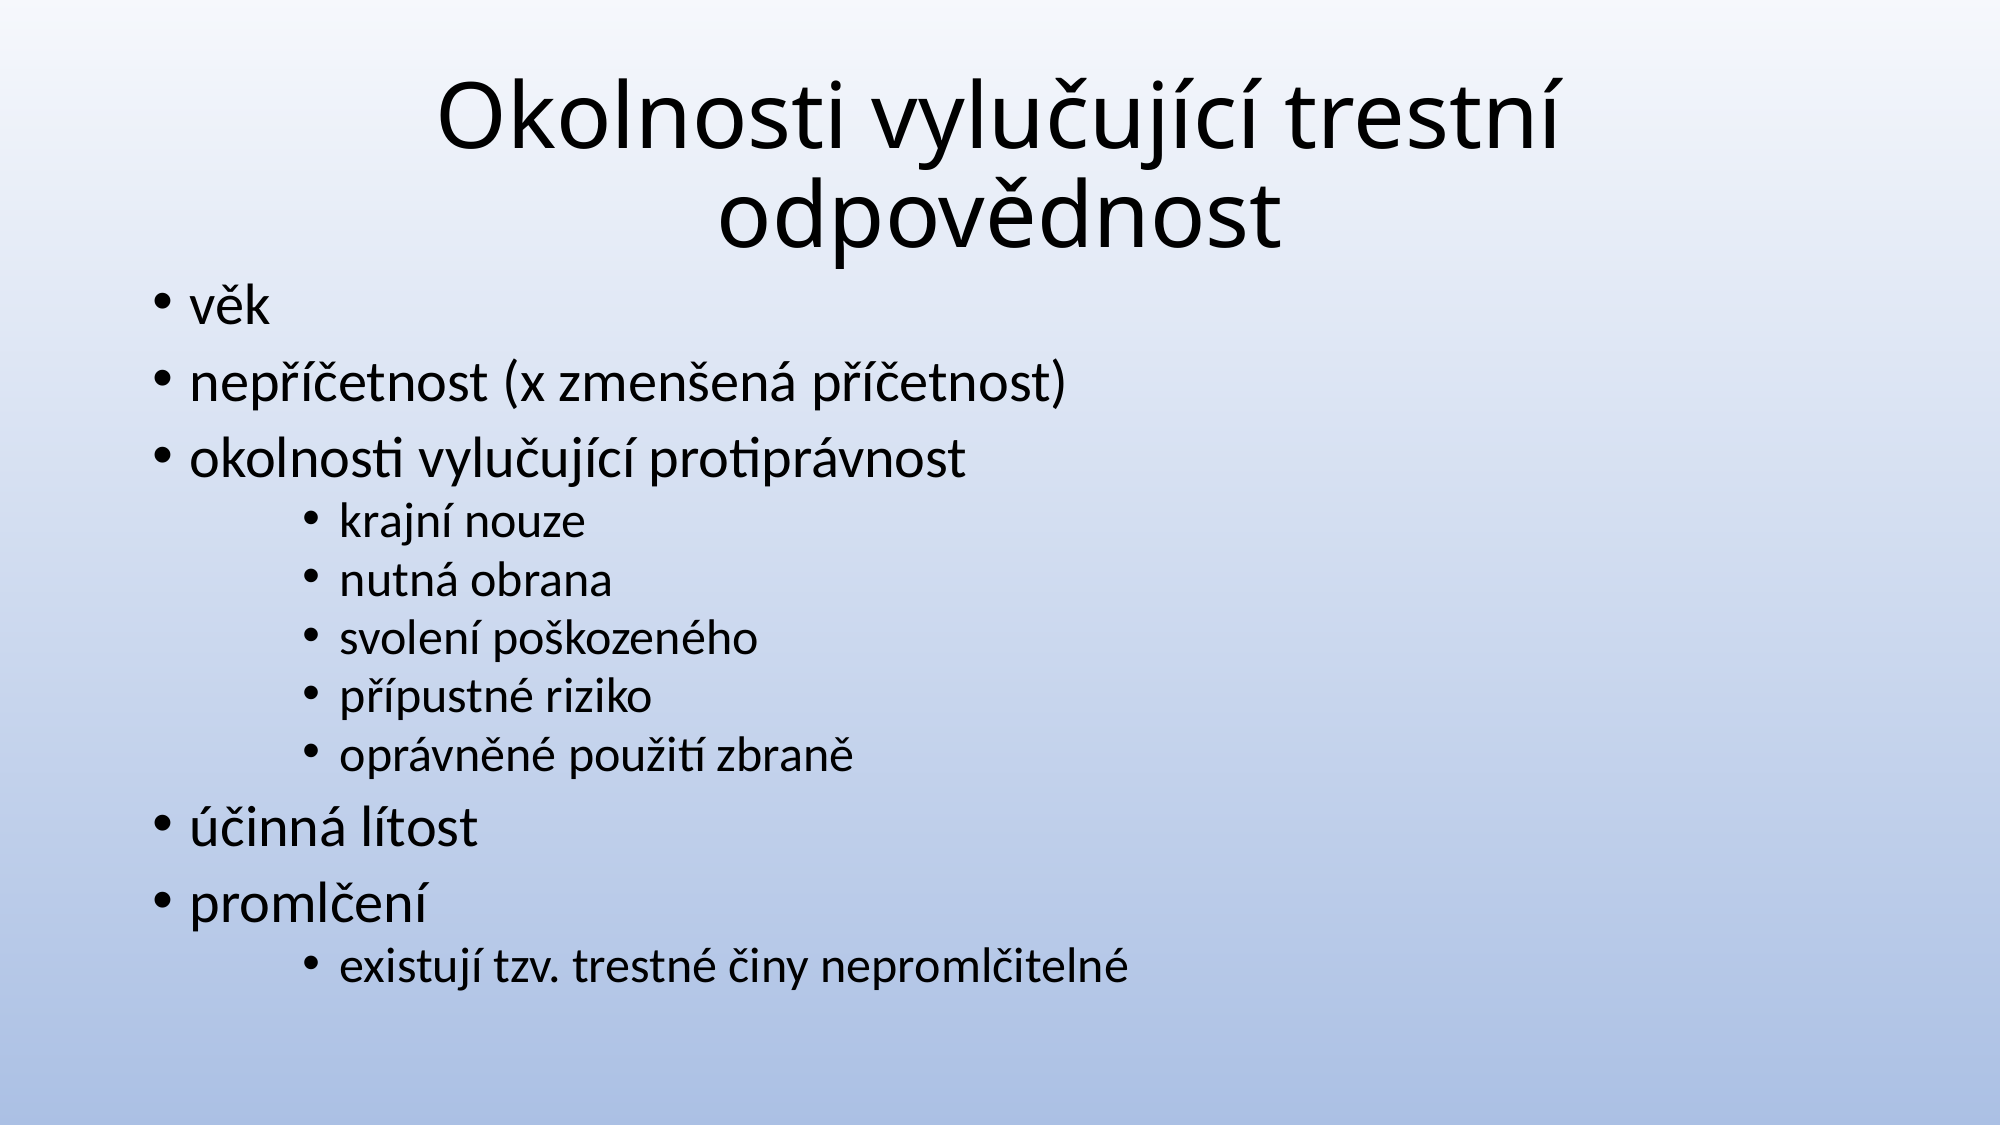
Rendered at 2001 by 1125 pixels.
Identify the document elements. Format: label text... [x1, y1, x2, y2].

list věk nepříčetnost (x zmenšená příčetnost) okolnosti vylučující protiprávnost krajní nouze nutná obrana svolení poškozeného přípustné riziko oprávněné použití zbraně účinná lítost promlčení existují tzv. trestné činy nepromlčitelné [137, 272, 1807, 1066]
title Okolnosti vylučující trestní odpovědnost [137, 59, 1863, 278]
